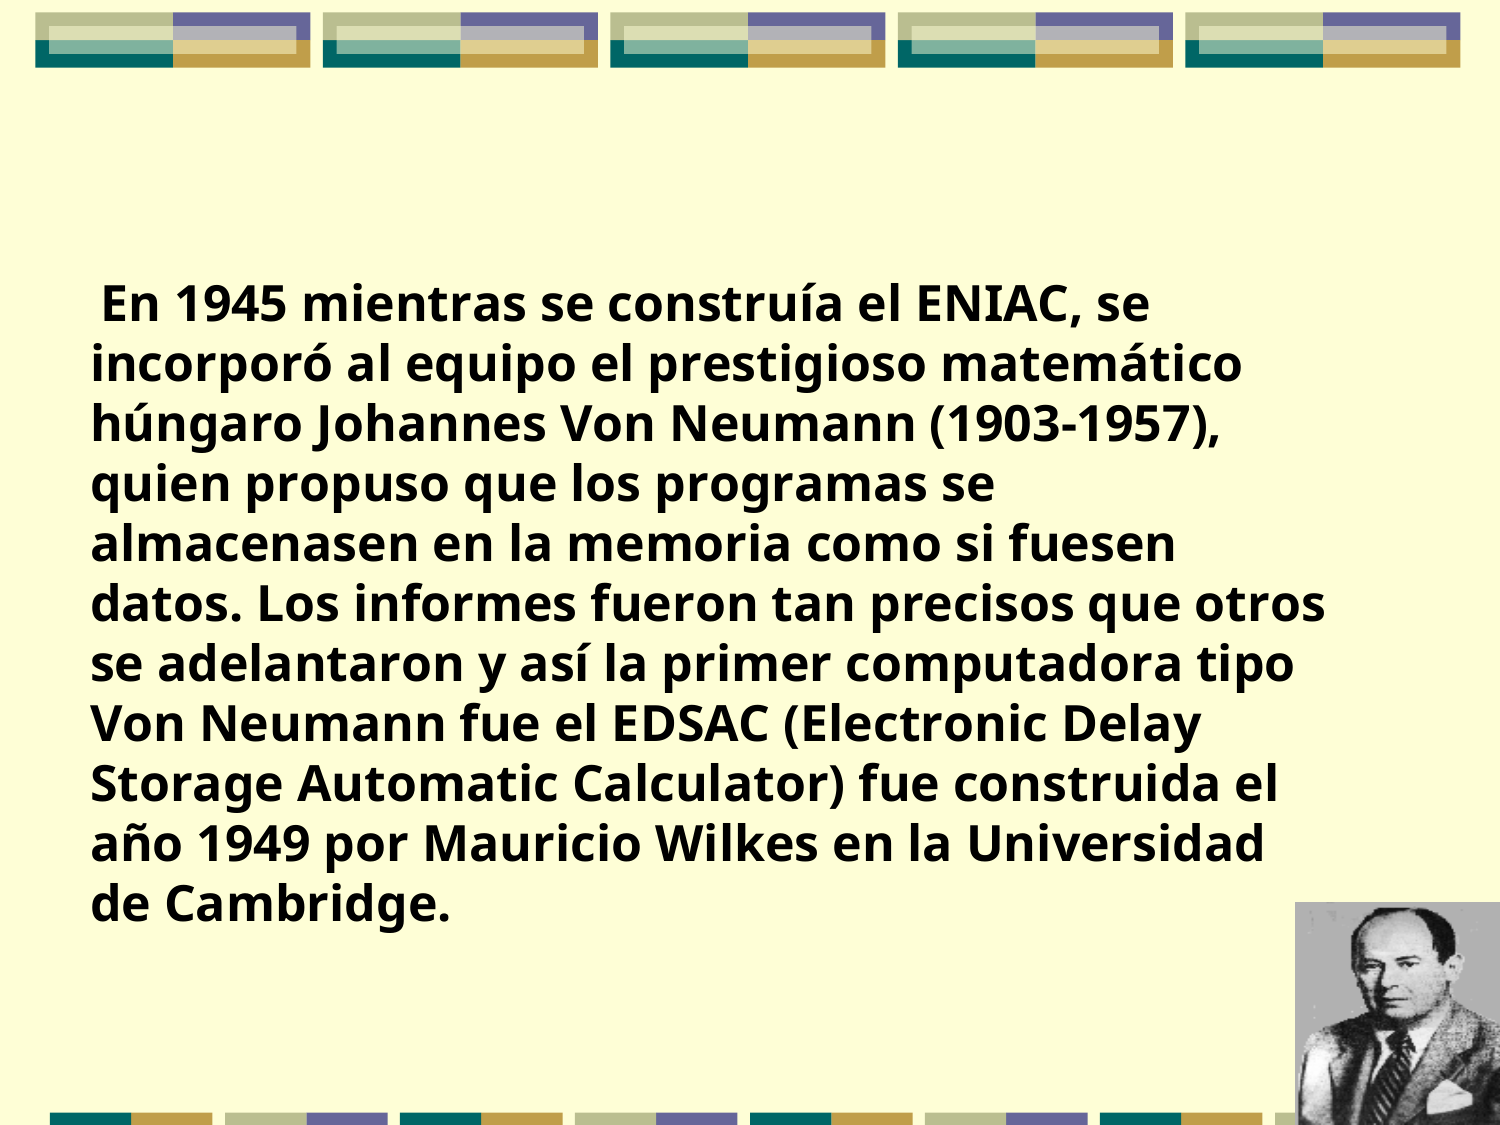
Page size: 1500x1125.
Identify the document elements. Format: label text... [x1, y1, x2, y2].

picture [1295, 902, 1500, 1125]
title En 1945 mientras se construía el ENIAC, se incorporó al equipo el prestigioso matemático húngaro Johannes Von Neumann (1903-1957), quien propuso que los programas se almacenasen en la memoria como si fuesen datos. Los informes fueron tan precisos que otros se adelantaron y así la primer computadora tipo Von Neumann fue el EDSAC (Electronic Delay Storage Automatic Calculator) fue construida el año 1949 por Mauricio Wilkes en la Universidad de Cambridge. [75, 537, 1351, 725]
